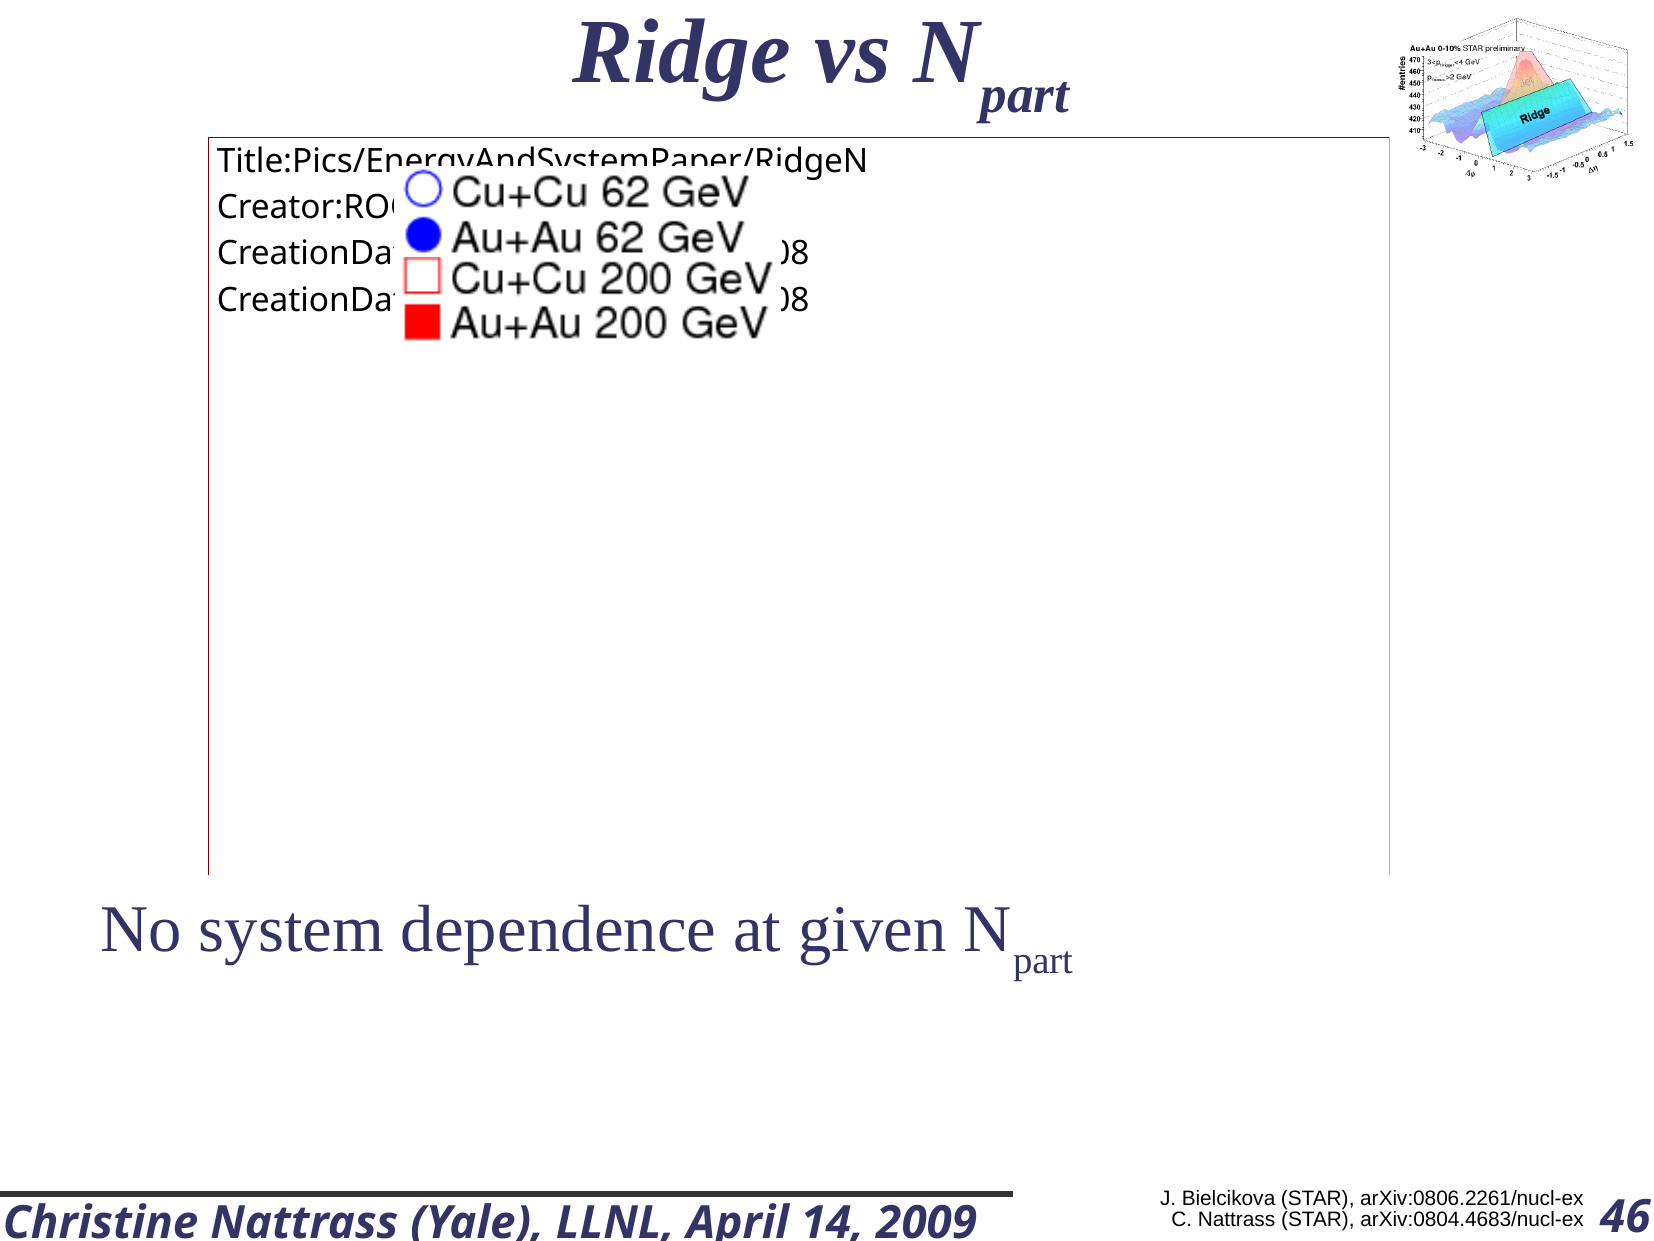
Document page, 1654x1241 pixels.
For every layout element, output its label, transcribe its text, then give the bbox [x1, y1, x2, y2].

text_box J. Bielcikova (STAR), arXiv:0806.2261/nucl-ex C. Nattrass (STAR), arXiv:0804.4683/nucl-ex [1083, 1180, 1599, 1241]
picture [206, 135, 1390, 875]
list No system dependence at given Npart [82, 891, 1571, 1192]
title Ridge vs Npart [76, 0, 1398, 125]
picture [1398, 0, 1654, 192]
